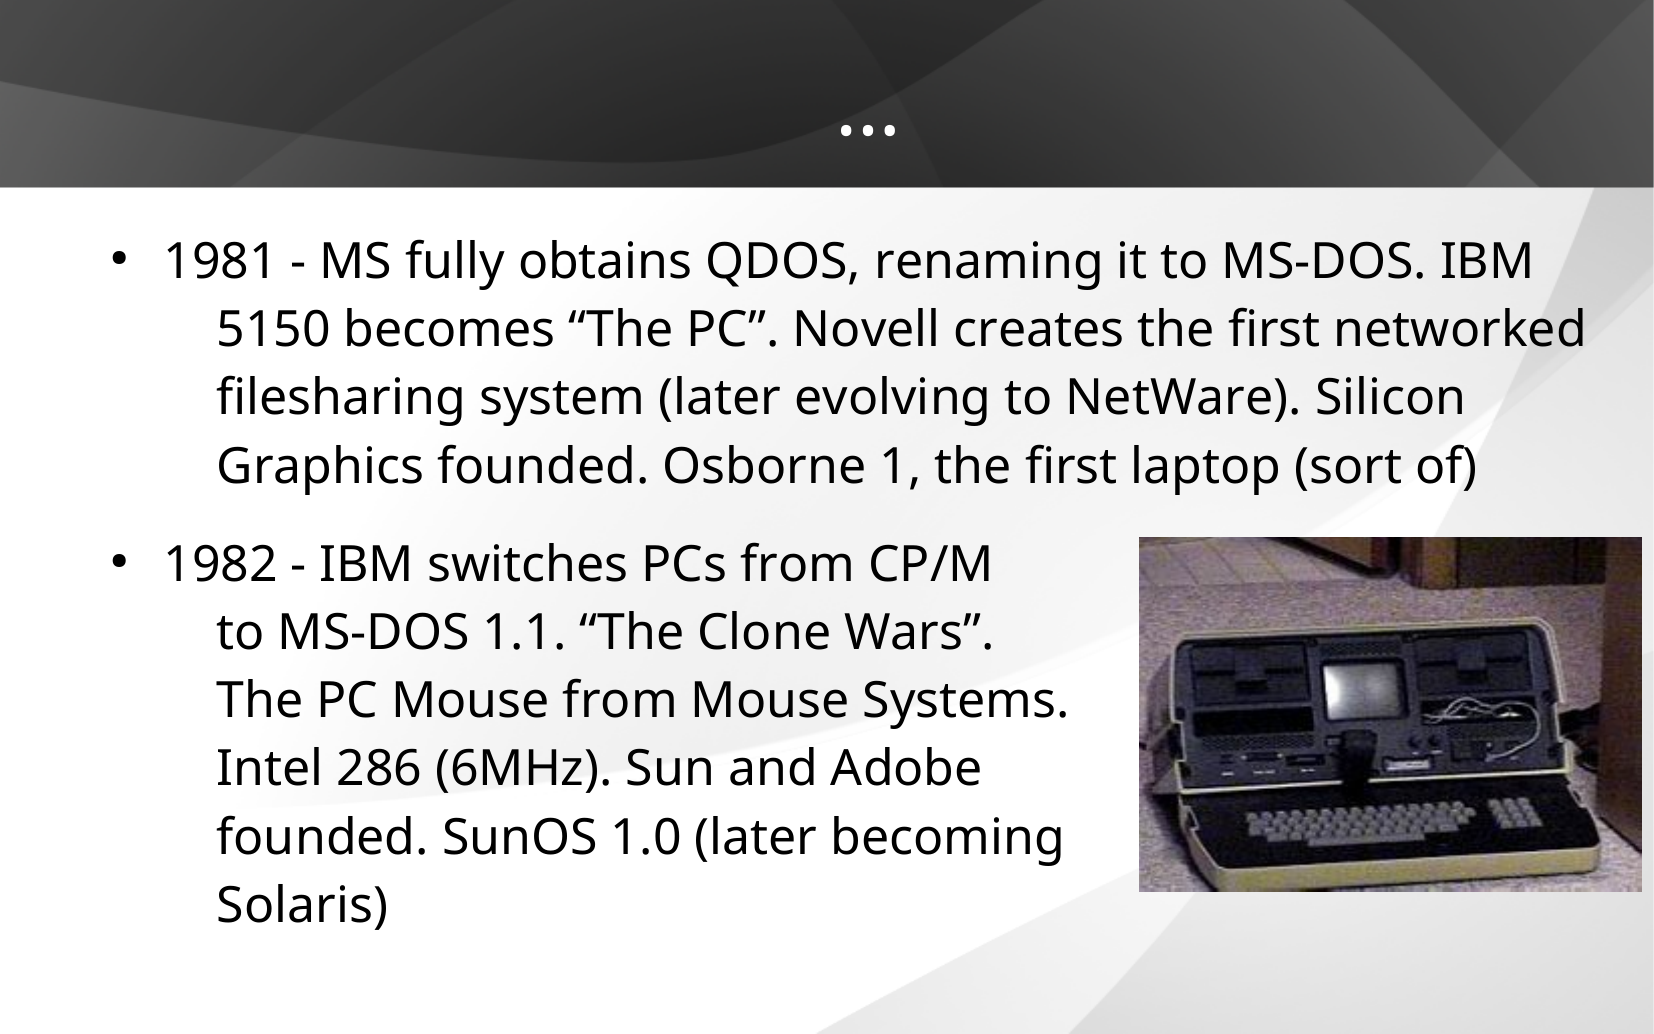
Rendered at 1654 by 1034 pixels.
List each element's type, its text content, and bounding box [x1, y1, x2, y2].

picture [0, 0, 1654, 1034]
list 1981 - MS fully obtains QDOS, renaming it to MS-DOS. IBM 5150 becomes “The PC”. Novell creates the first networked filesharing system (later evolving to NetWare). Silicon Graphics founded. Osborne 1, the first laptop (sort of) 1982 - IBM switches PCs from CP/M to MS-DOS 1.1. “The Clone Wars”. The PC Mouse from Mouse Systems. Intel 286 (6MHz). Sun and Adobe founded. SunOS 1.0 (later becoming Solaris) [75, 225, 1613, 1013]
title … [124, 0, 1613, 208]
